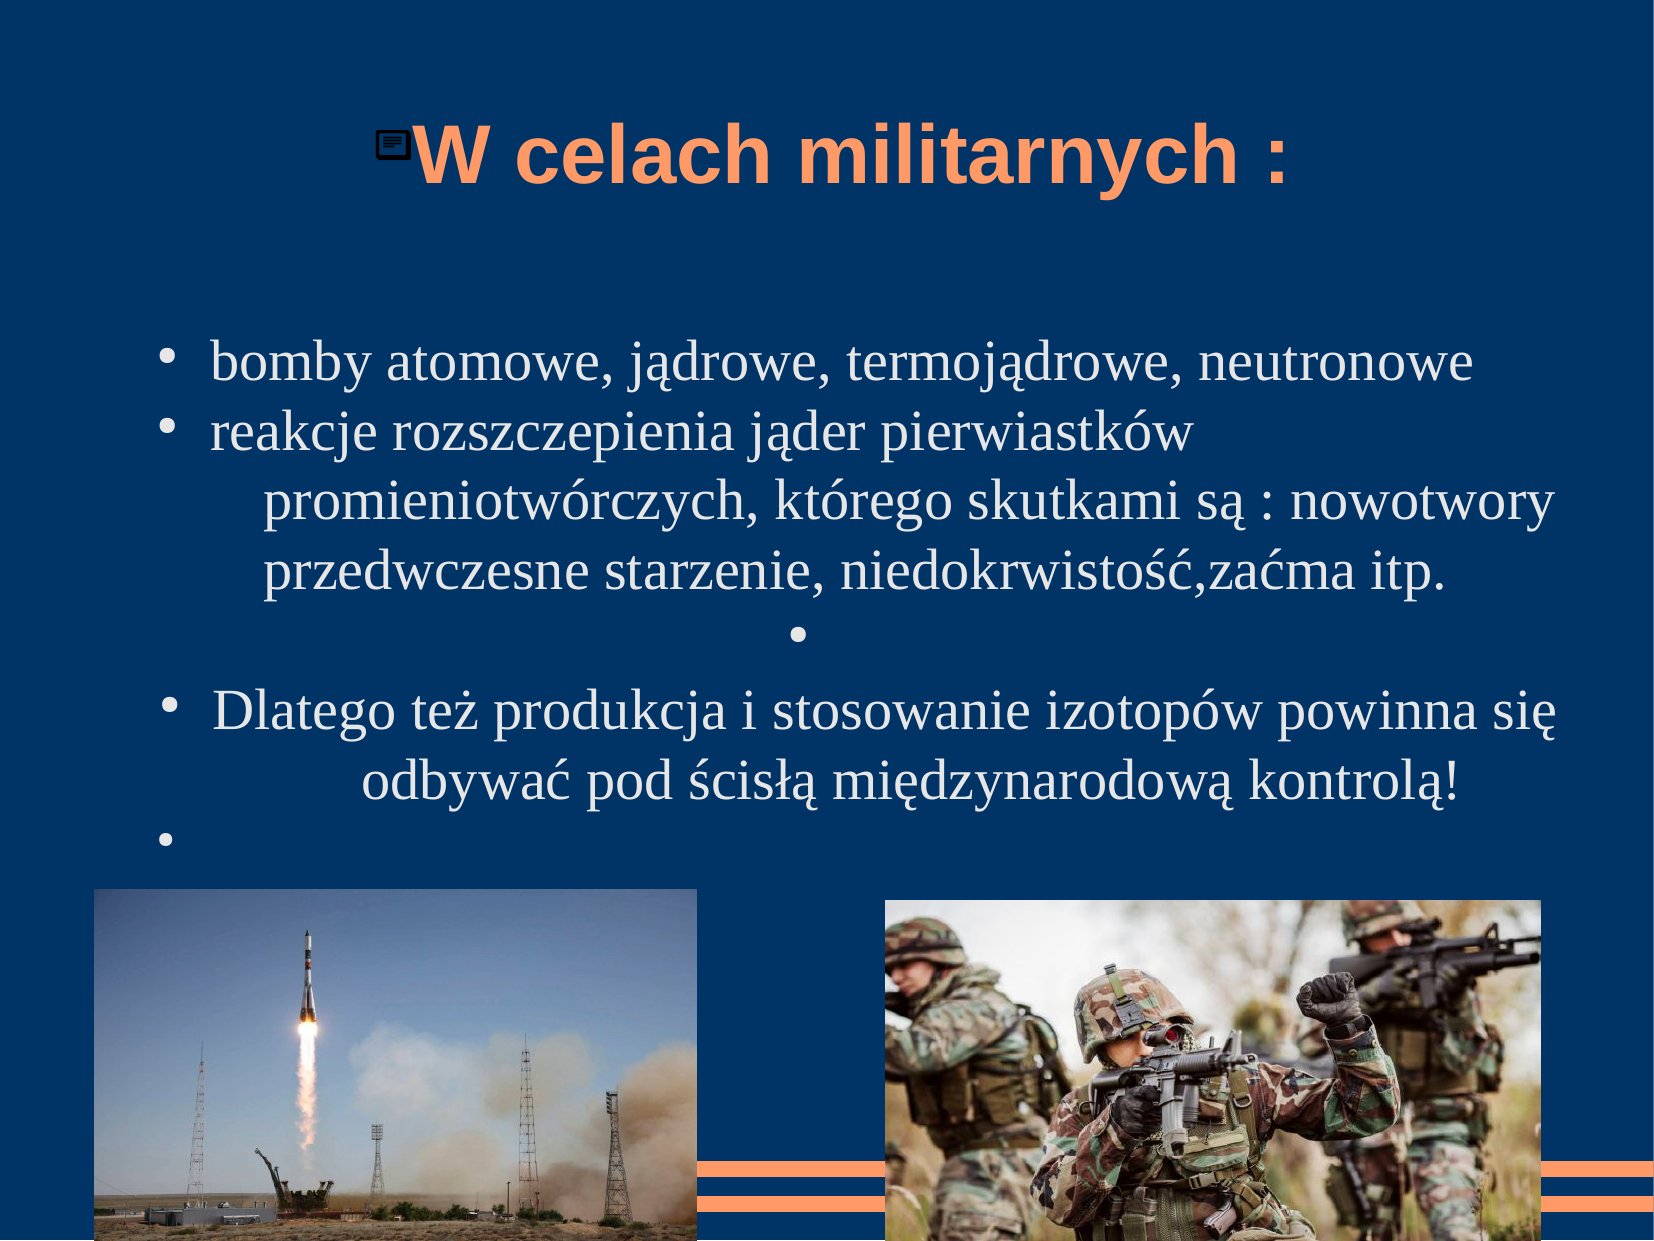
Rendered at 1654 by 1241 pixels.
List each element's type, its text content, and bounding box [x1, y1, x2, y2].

picture [885, 900, 1541, 1241]
list bomby atomowe, jądrowe, termojądrowe, neutronowe reakcje rozszczepienia jąder pierwiastków promieniotwórczych, którego skutkami są : nowotwory przedwczesne starzenie, niedokrwistość,zaćma itp. Dlatego też produkcja i stosowanie izotopów powinna się odbywać pod ścisłą międzynarodową kontrolą! [121, 322, 1561, 1132]
picture [94, 889, 697, 1241]
title W celach militarnych : [35, 46, 1630, 254]
